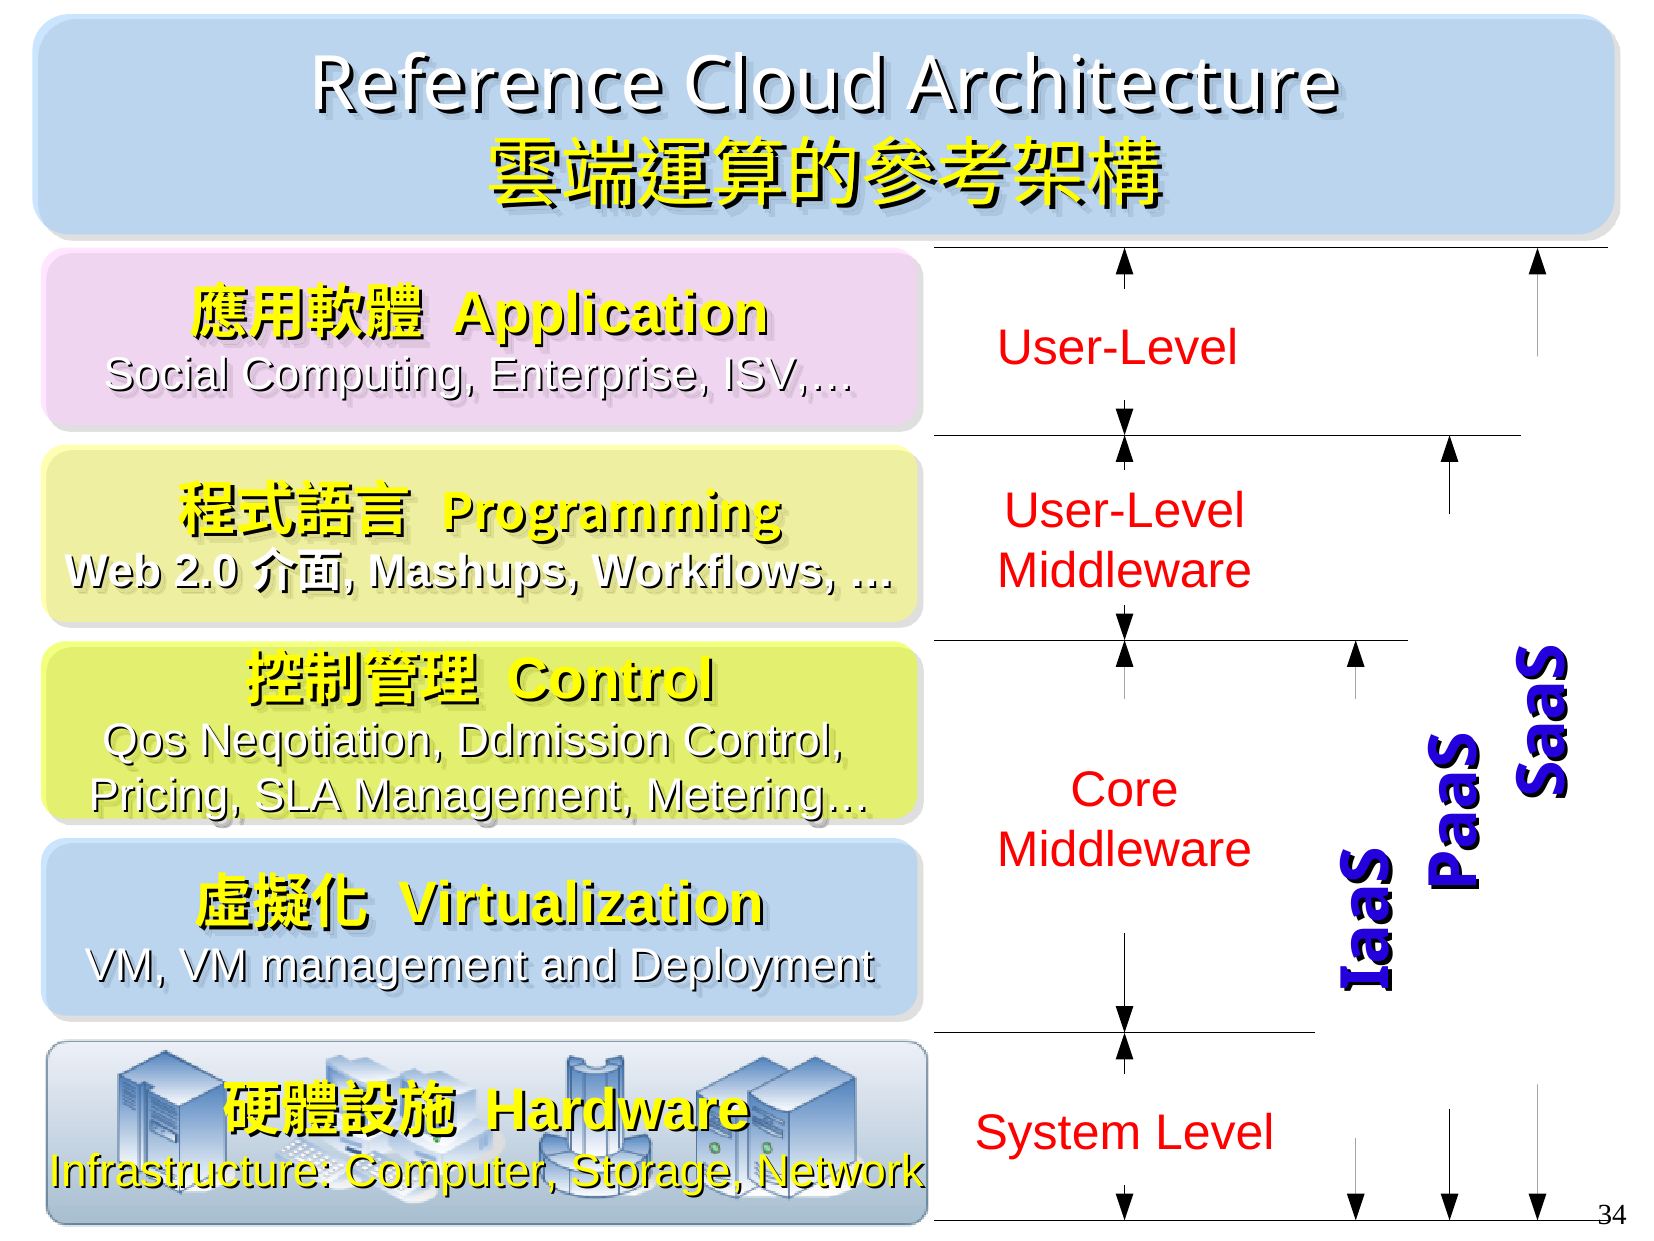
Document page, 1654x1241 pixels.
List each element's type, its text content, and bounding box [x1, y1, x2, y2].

text_box 控制管理 Control Qos Neqotiation, Ddmission Control, Pricing, SLA Management, Metering… [40, 641, 918, 819]
text_box PaaS [1394, 514, 1505, 1110]
text_box 程式語言 Programming Web 2.0 介面, Mashups, Workflows, … [40, 444, 918, 622]
text_box User-Level [934, 288, 1315, 401]
text_box Reference Cloud Architecture 雲端運算的參考架構 [32, 14, 1615, 235]
text_box System Level [934, 1073, 1315, 1186]
text_box SaaS [1482, 356, 1593, 1085]
text_box Core Middleware [934, 698, 1306, 934]
text_box User-Level Middleware [934, 470, 1315, 606]
text_box 應用軟體 Application Social Computing, Enterprise, ISV,… [40, 247, 918, 426]
text_box IaaS [1306, 698, 1417, 1139]
text_box 虛擬化 Virtualization VM, VM management and Deployment [40, 838, 918, 1016]
picture [40, 1034, 933, 1232]
